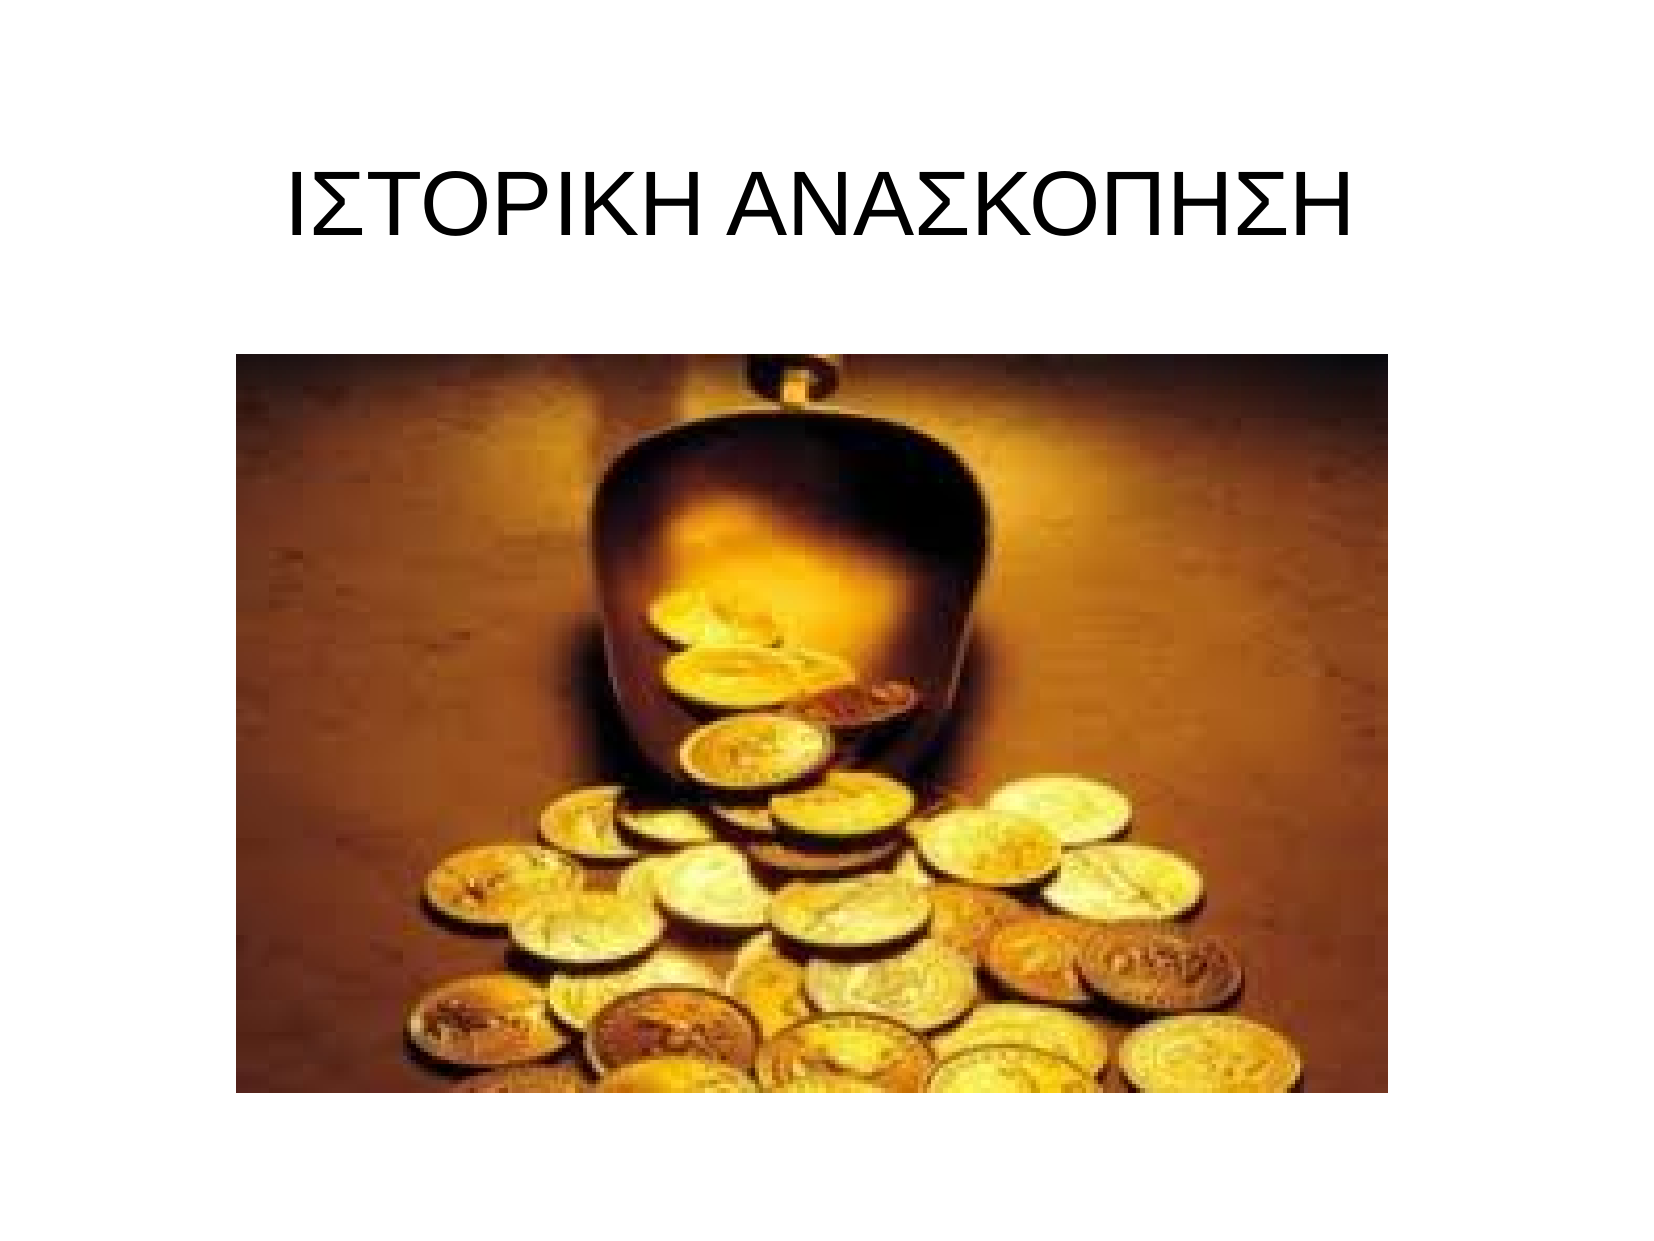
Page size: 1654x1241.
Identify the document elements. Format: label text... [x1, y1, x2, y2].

title ΙΣΤΟΡΙΚΗ ΑΝΑΣΚΟΠΗΣΗ [76, 0, 1565, 443]
picture [236, 354, 1388, 1093]
